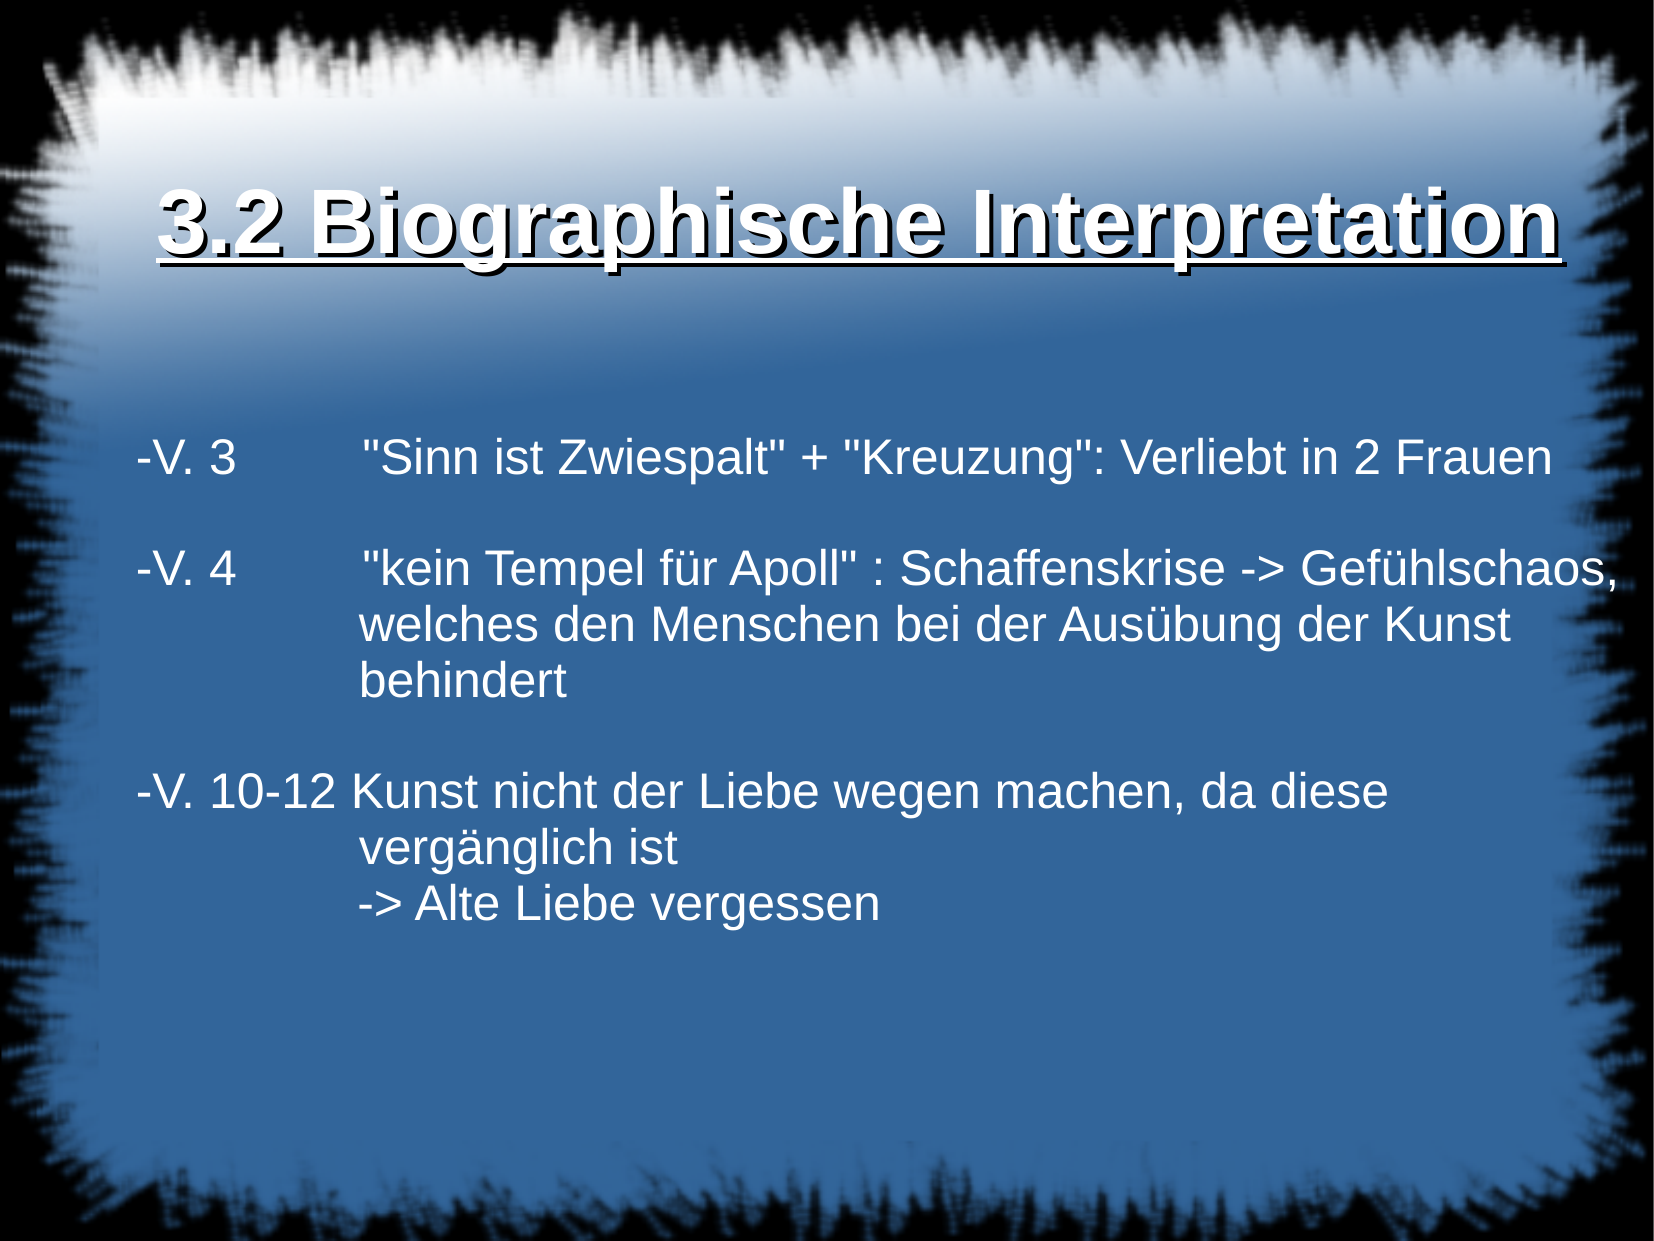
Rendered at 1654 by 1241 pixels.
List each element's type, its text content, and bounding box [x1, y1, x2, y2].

title 3.2 Biographische Interpretation [124, 95, 1595, 347]
subtitle -V. 3 "Sinn ist Zwiespalt" + "Kreuzung": Verliebt in 2 Frauen -V. 4 "kein Tempel für Apoll" : Schaffenskrise -> Gefühlschaos, welches den Menschen bei der Ausübung der Kunst behindert -V. 10-12 Kunst nicht der Liebe wegen machen, da diese vergänglich ist -> Alte Liebe vergessen [135, 420, 1625, 1107]
picture [0, 0, 1654, 1241]
